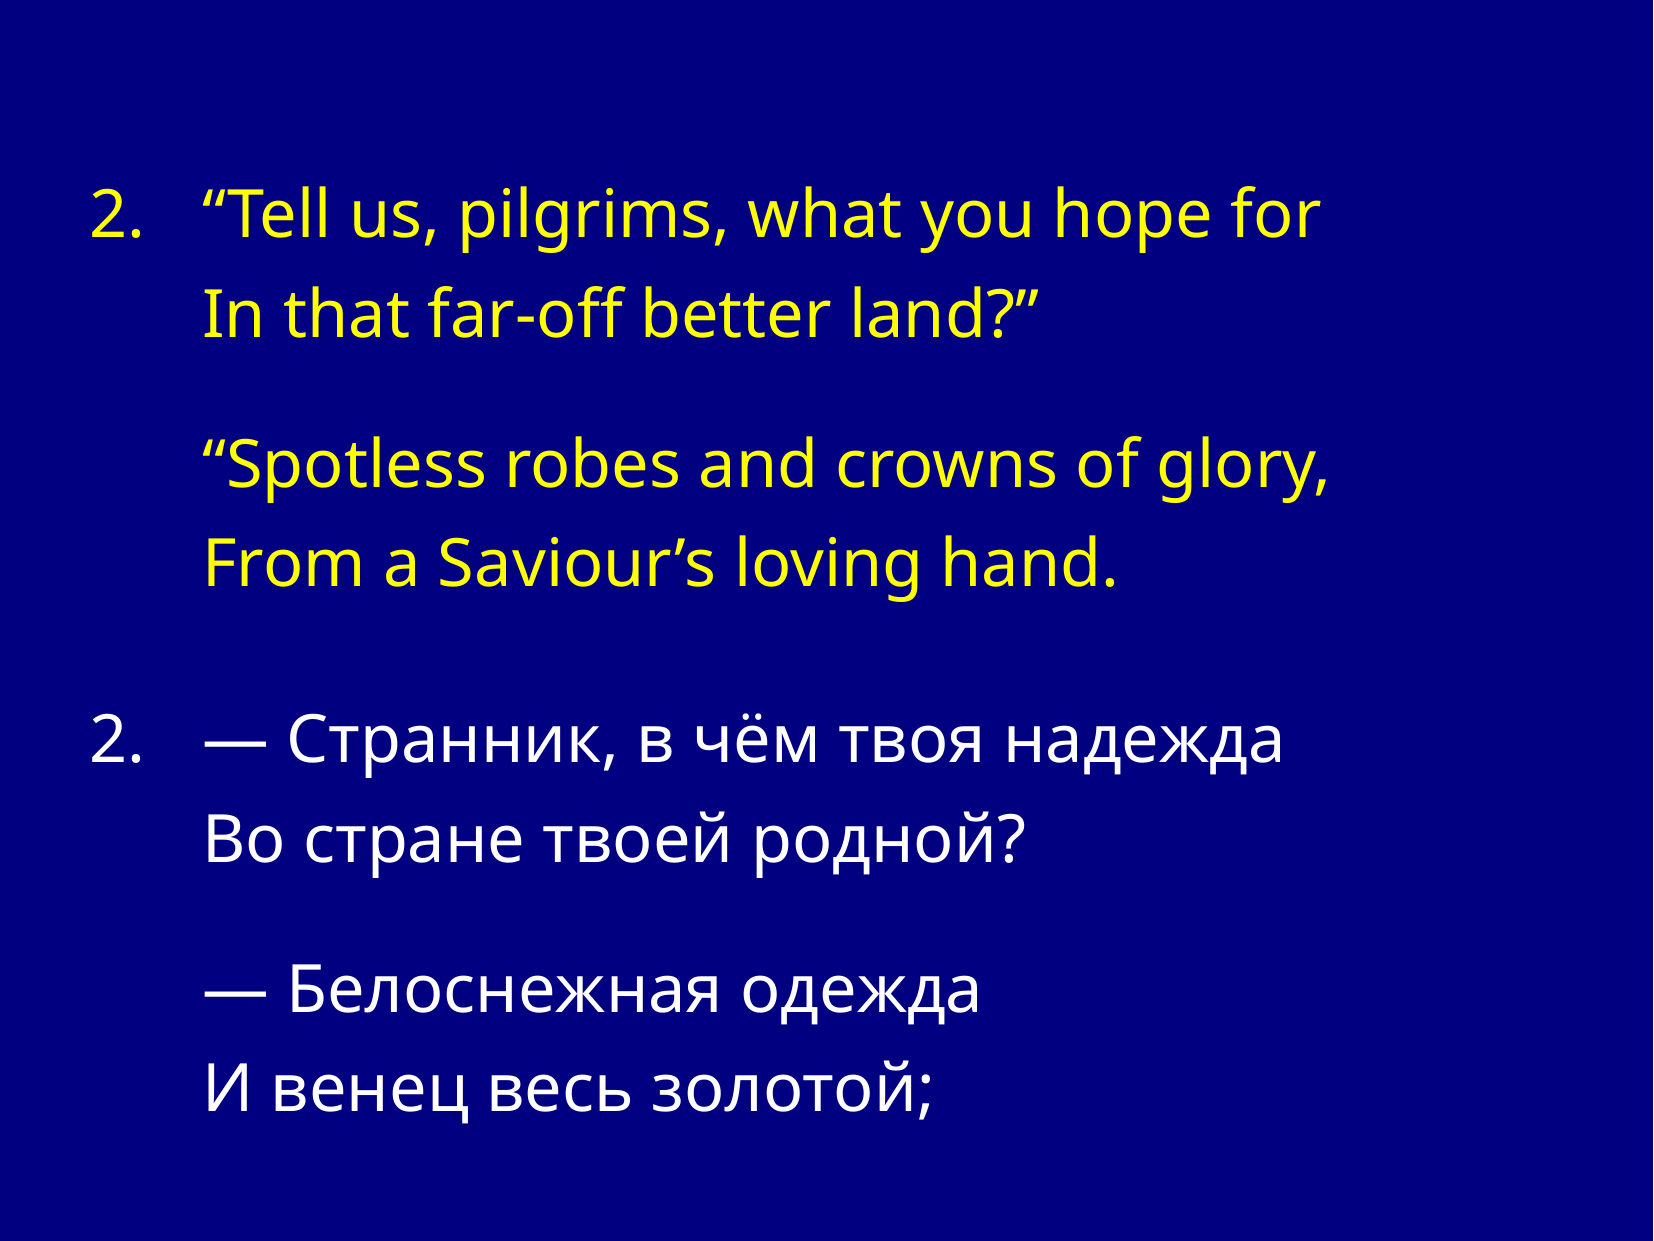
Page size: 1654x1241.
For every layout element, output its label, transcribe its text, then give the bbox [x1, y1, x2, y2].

text_box 2. “Tell us, pilgrims, what you hope for In that far-off better land?” “Spotless robes and crowns of glory, From a Saviour’s loving hand. [75, 150, 1576, 638]
text_box 2. — Странник, в чём твоя надежда Во стране твоей родной? — Белоснежная одежда И венец весь золотой; [75, 675, 1576, 1163]
